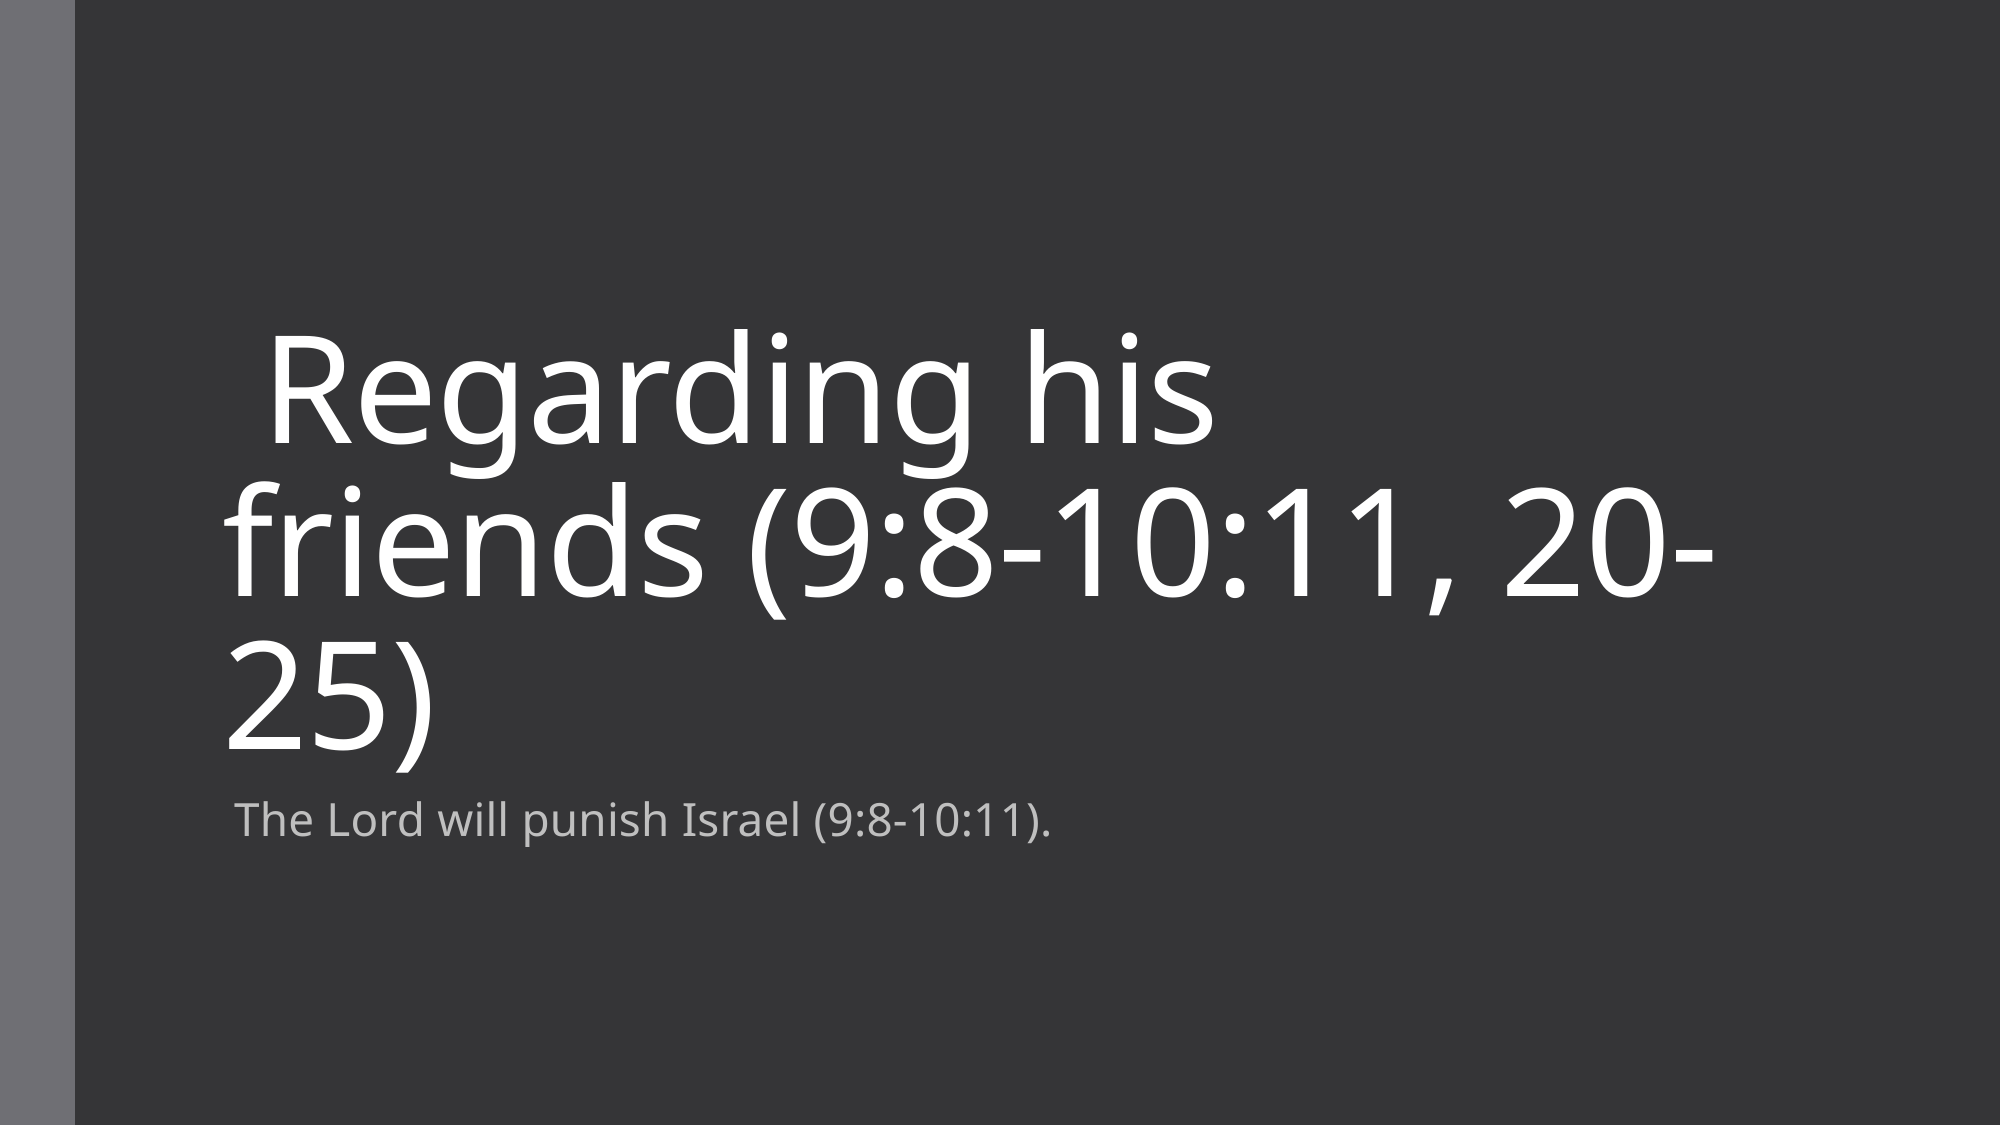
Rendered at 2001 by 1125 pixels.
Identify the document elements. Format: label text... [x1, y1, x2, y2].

subtitle The Lord will punish Israel (9:8-10:11). [206, 787, 1752, 1066]
title Regarding his friends (9:8-10:11, 20-25) [206, 124, 1752, 787]
